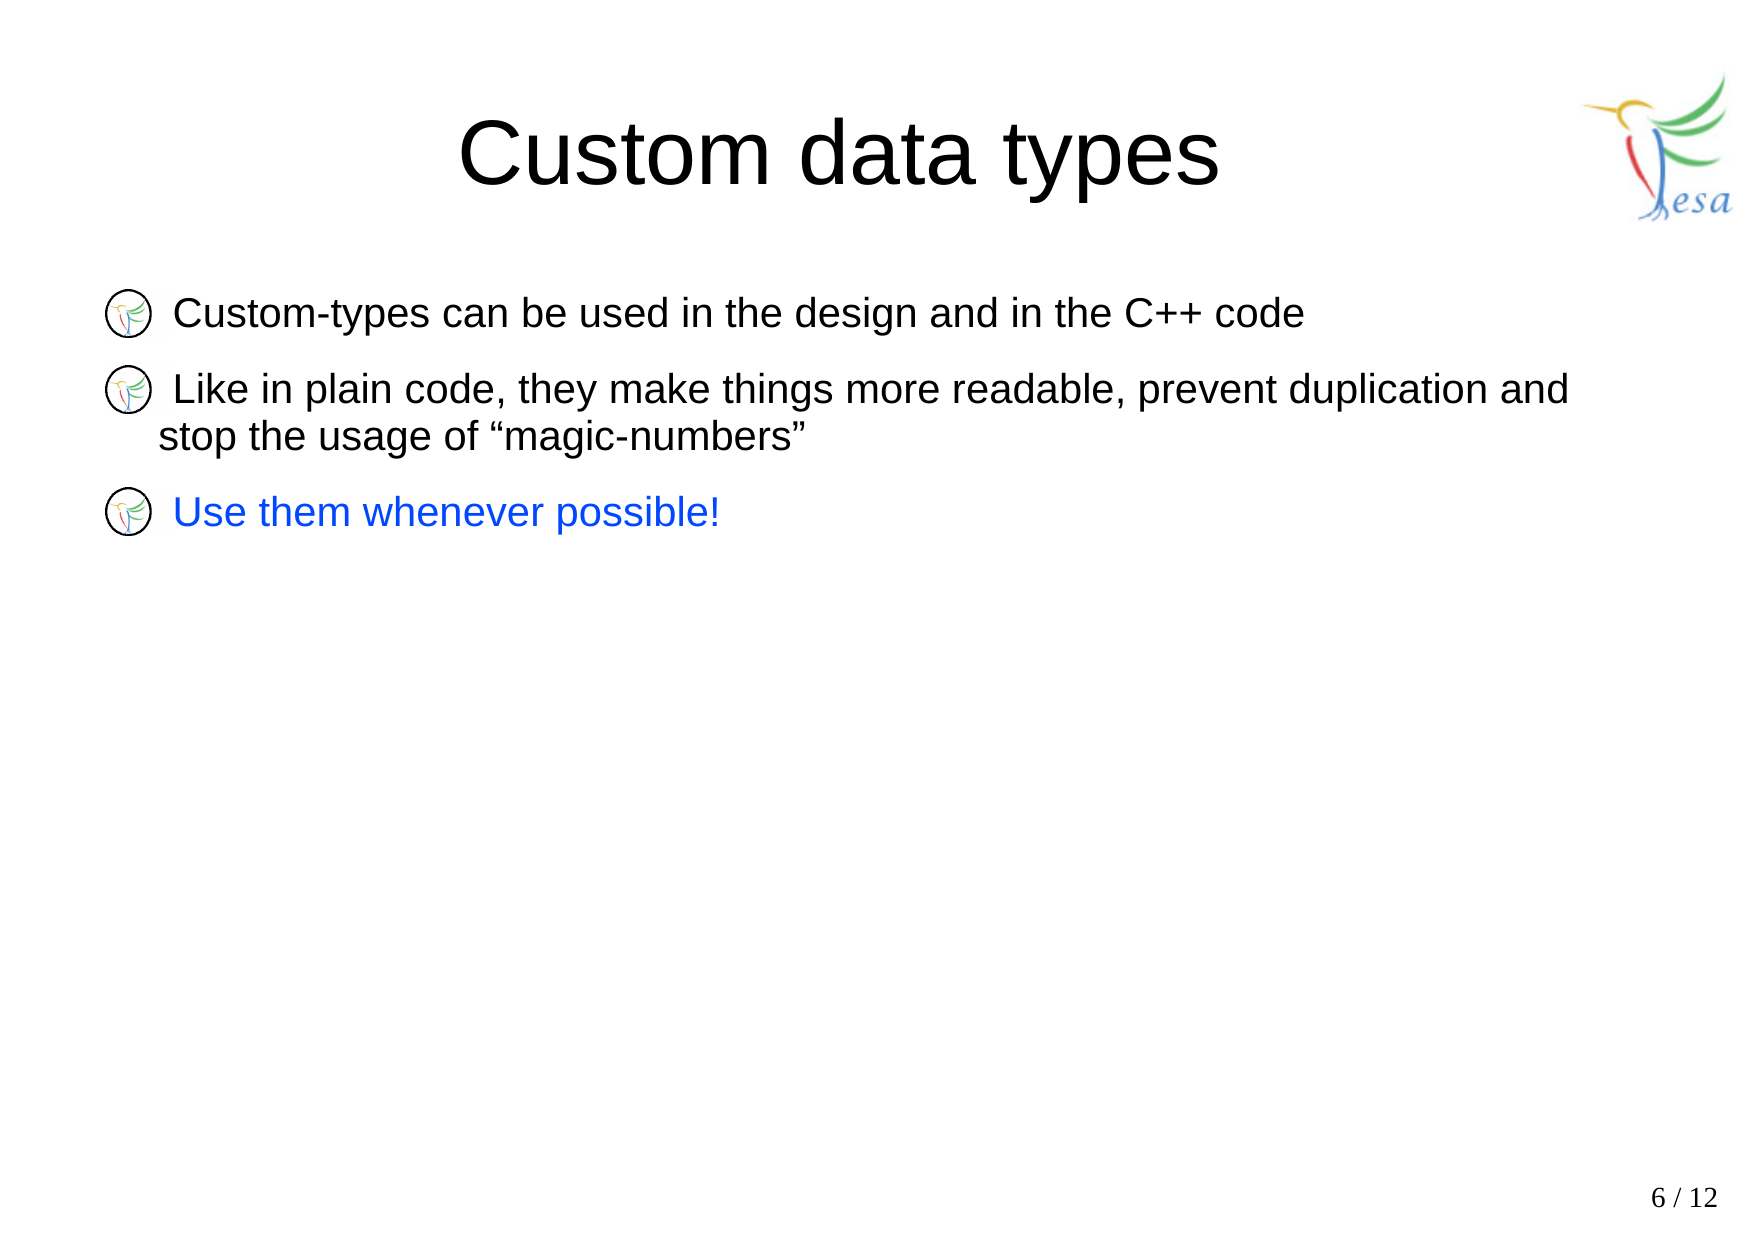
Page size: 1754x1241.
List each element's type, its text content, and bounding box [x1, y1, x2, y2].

title Custom data types [90, 49, 1590, 257]
list Custom-types can be used in the design and in the C++ code Like in plain code, they make things more readable, prevent duplication and stop the usage of “magic-numbers” Use them whenever possible! [87, 290, 1636, 1081]
picture [1590, 64, 1736, 222]
